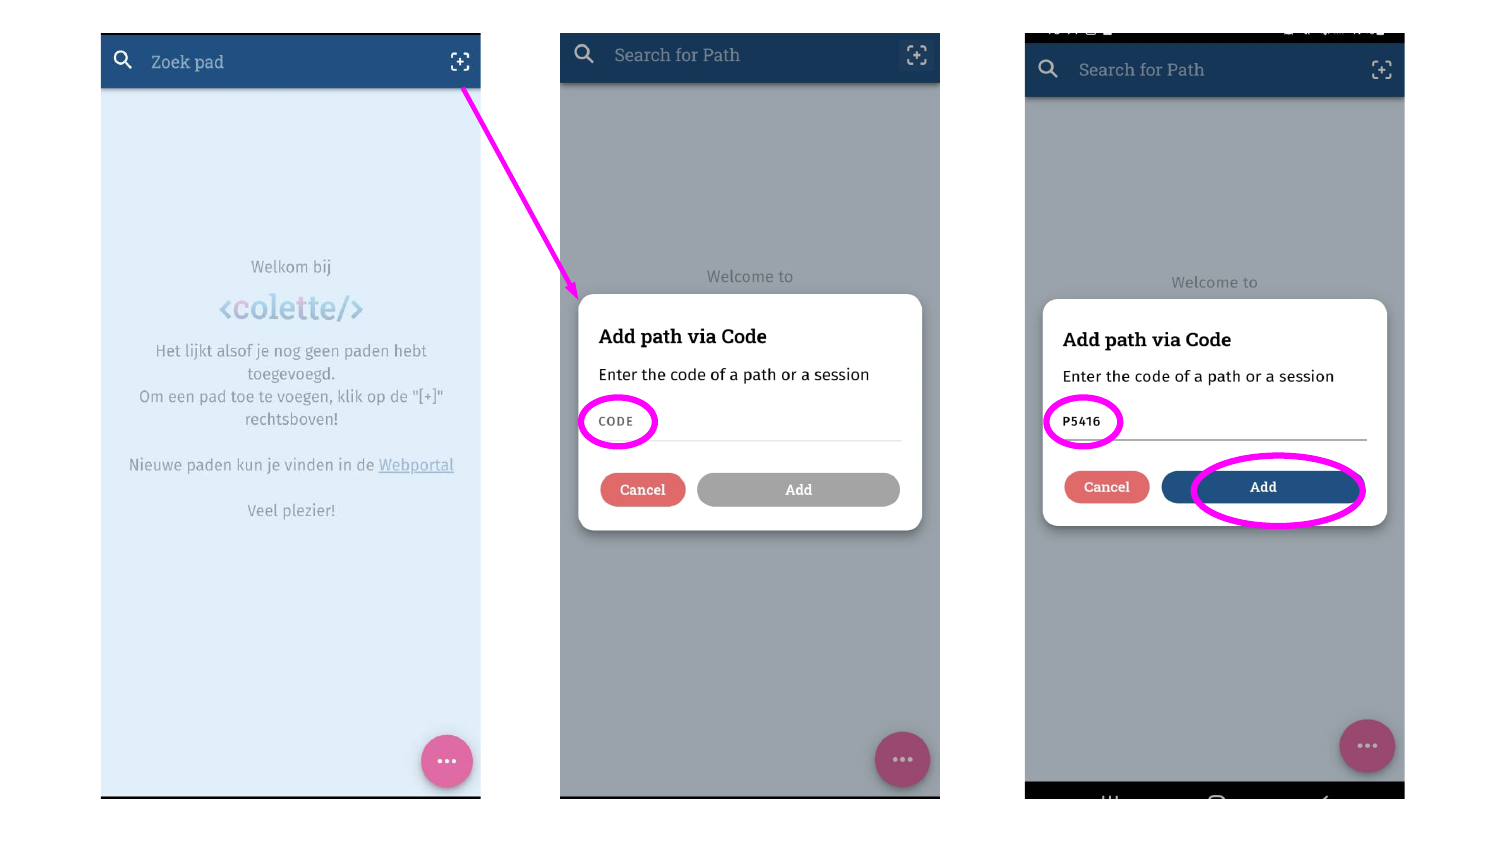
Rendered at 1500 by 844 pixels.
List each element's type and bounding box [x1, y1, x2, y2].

picture [100, 33, 481, 799]
picture [560, 33, 940, 799]
picture [1024, 33, 1405, 799]
